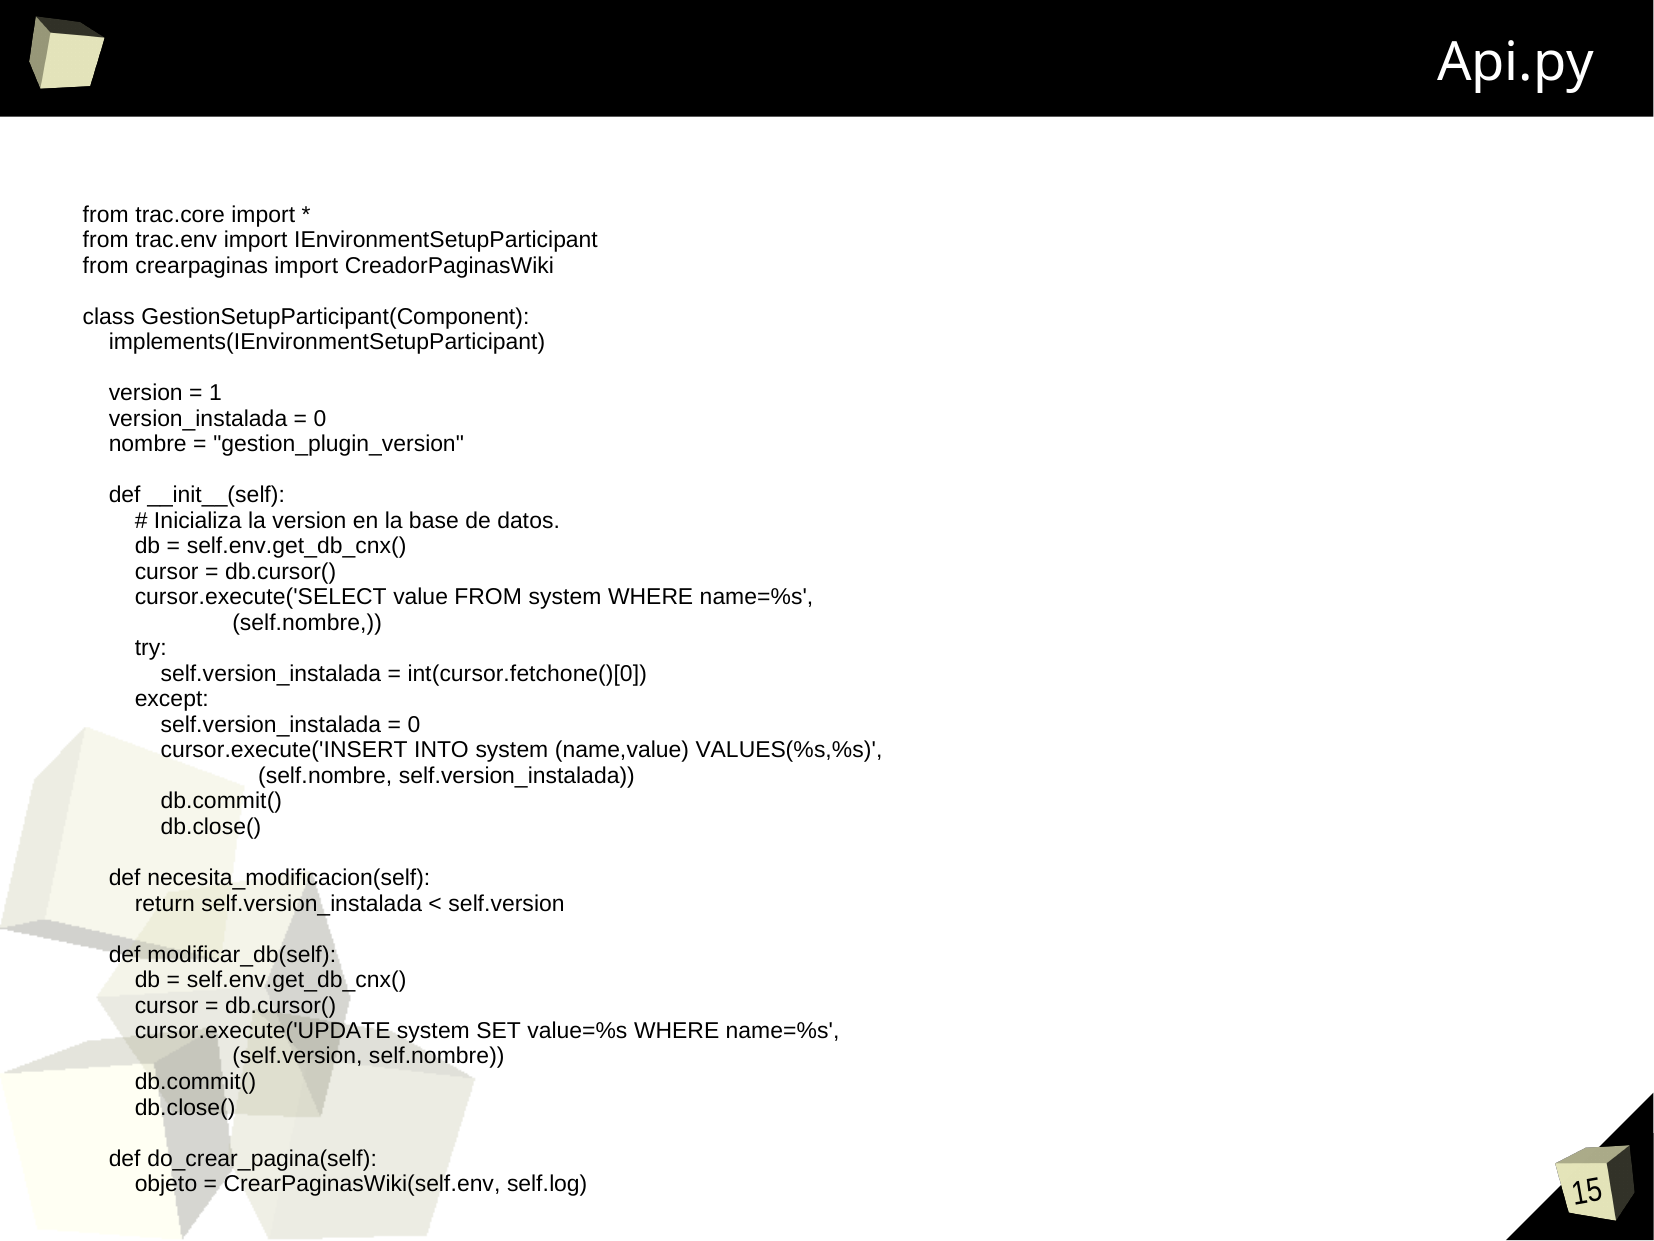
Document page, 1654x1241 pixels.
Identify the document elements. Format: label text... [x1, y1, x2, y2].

subtitle from trac.core import * from trac.env import IEnvironmentSetupParticipant from crearpaginas import CreadorPaginasWiki class GestionSetupParticipant(Component): implements(IEnvironmentSetupParticipant) version = 1 version_instalada = 0 nombre = "gestion_plugin_version" def __init__(self): # Inicializa la version en la base de datos. db = self.env.get_db_cnx() cursor = db.cursor() cursor.execute('SELECT value FROM system WHERE name=%s', (self.nombre,)) try: self.version_instalada = int(cursor.fetchone()[0]) except: self.version_instalada = 0 cursor.execute('INSERT INTO system (name,value) VALUES(%s,%s)', (self.nombre, self.version_instalada)) db.commit() db.close() def necesita_modificacion(self): return self.version_instalada < self.version def modificar_db(self): db = self.env.get_db_cnx() cursor = db.cursor() cursor.execute('UPDATE system SET value=%s WHERE name=%s', (self.version, self.nombre)) db.commit() db.close() def do_crear_pagina(self): objeto = CrearPaginasWiki(self.env, self.log) [82, 177, 1571, 1221]
title Api.py [118, 0, 1595, 119]
picture [0, 726, 477, 1241]
